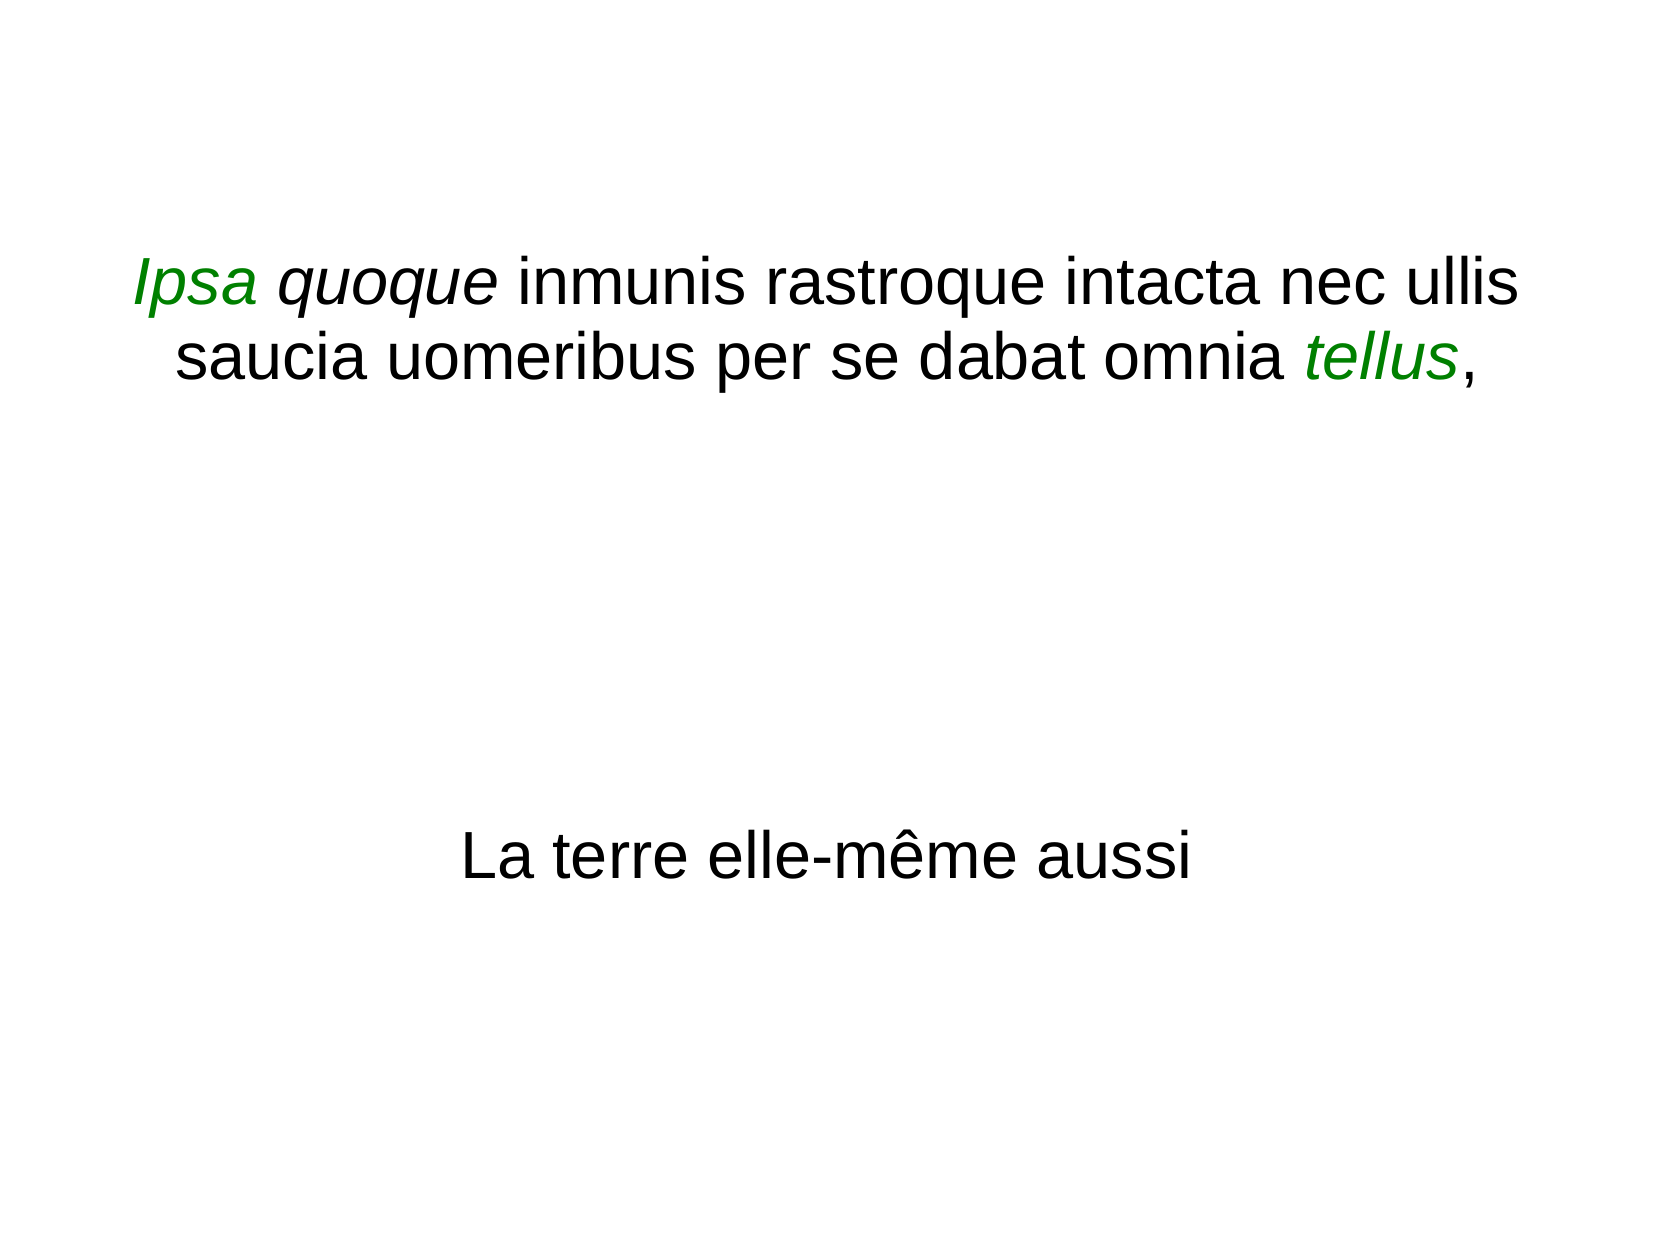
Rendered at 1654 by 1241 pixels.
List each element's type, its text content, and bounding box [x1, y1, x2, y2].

title Ipsa quoque inmunis rastroque intacta nec ullis saucia uomeribus per se dabat omnia tellus, [47, 35, 1607, 603]
subtitle La terre elle-même aussi [82, 602, 1571, 1109]
